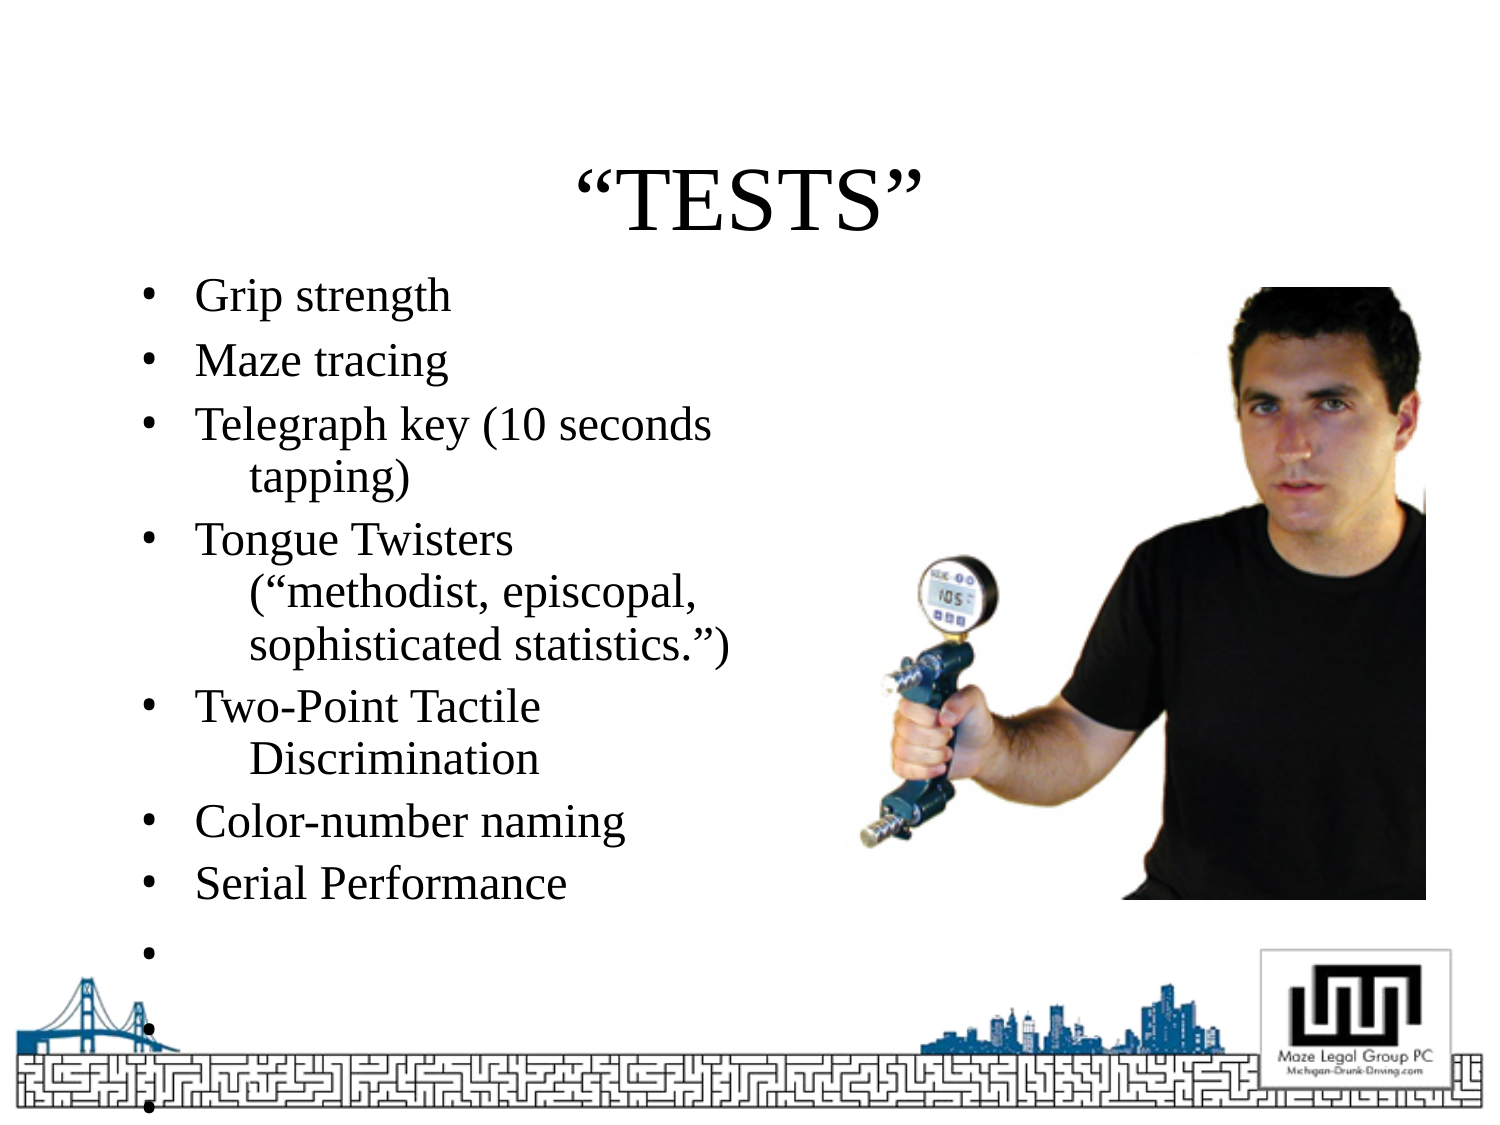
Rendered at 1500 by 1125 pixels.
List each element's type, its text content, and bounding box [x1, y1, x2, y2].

picture [812, 287, 1426, 901]
title “TESTS” [112, 99, 1388, 288]
list Grip strength Maze tracing Telegraph key (10 seconds tapping) Tongue Twisters (“methodist, episcopal, sophisticated statistics.”) Two-Point Tactile Discrimination Color-number naming Serial Performance [125, 262, 751, 938]
